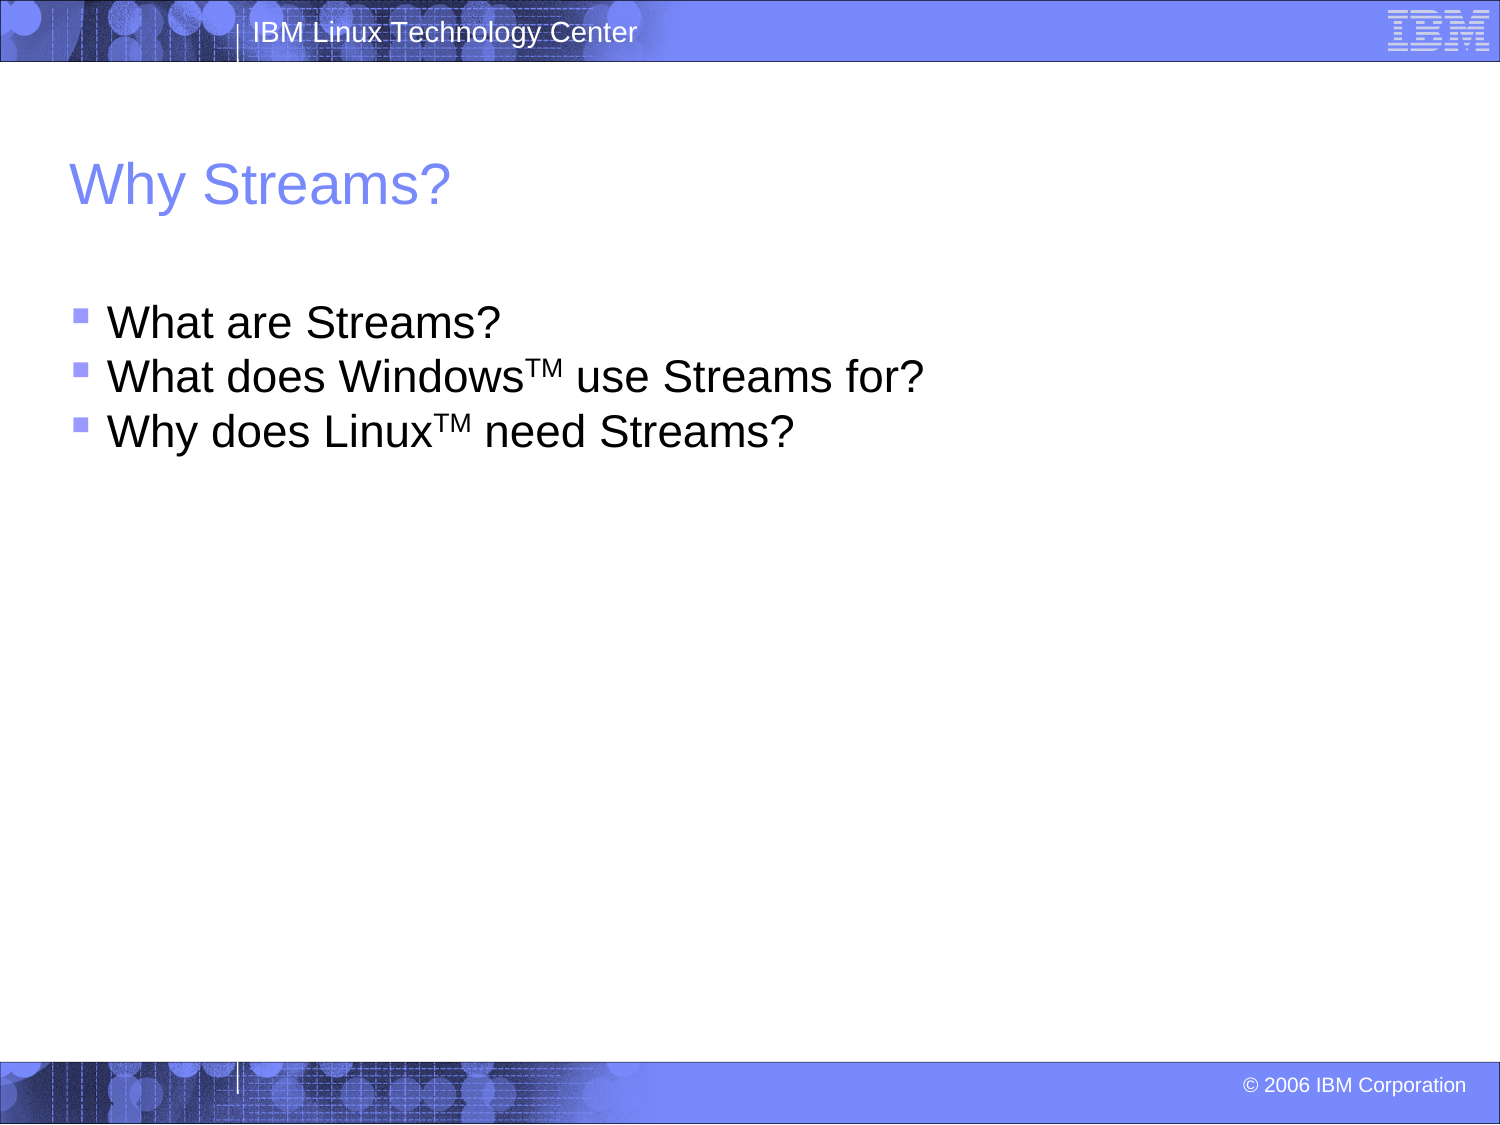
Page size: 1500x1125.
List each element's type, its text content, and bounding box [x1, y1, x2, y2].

title Why Streams? [69, 144, 1422, 227]
picture [1, 1063, 1499, 1123]
picture [1, 1, 1499, 61]
list What are Streams? What does WindowsTM use Streams for? Why does LinuxTM need Streams? [69, 293, 1433, 934]
